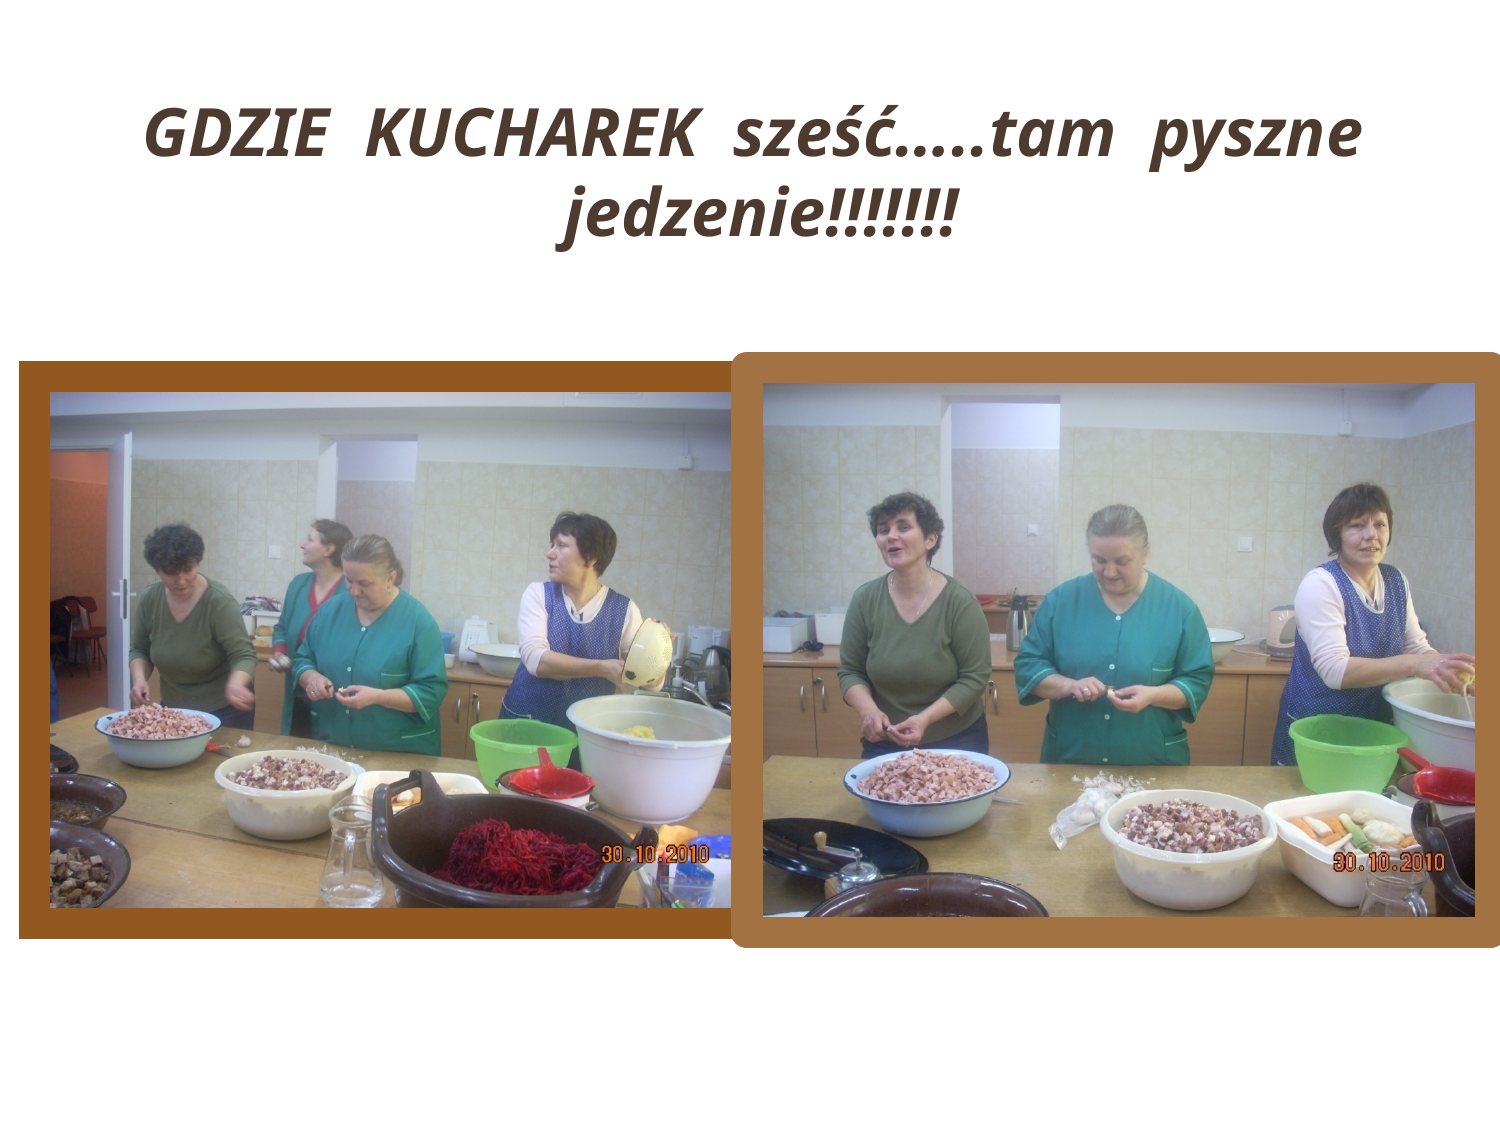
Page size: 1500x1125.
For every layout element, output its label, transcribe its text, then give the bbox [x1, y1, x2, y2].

picture [50, 392, 731, 908]
title GDZIE KUCHAREK sześć…..tam pyszne jedzenie!!!!!!! [49, 75, 1475, 213]
picture [762, 382, 1475, 918]
